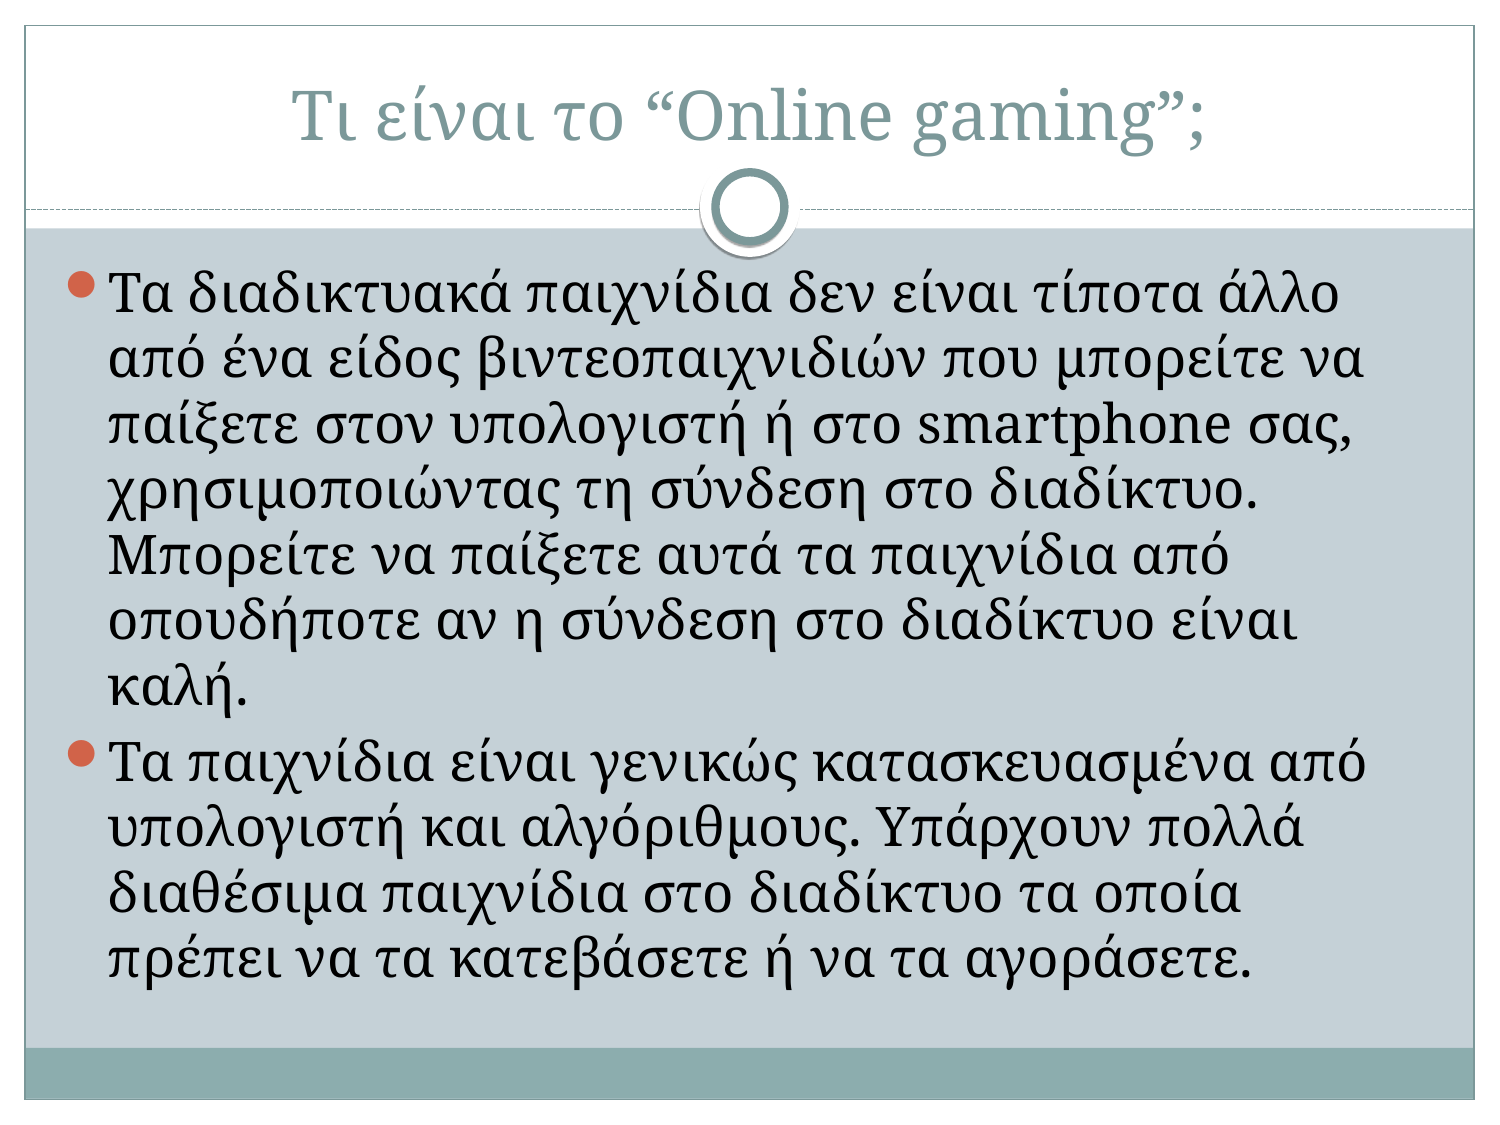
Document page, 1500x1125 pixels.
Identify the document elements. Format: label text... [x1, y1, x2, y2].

title Τι είναι το “Online gaming”; [49, 37, 1450, 162]
list Τα διαδικτυακά παιχνίδια δεν είναι τίποτα άλλο από ένα είδος βιντεοπαιχνιδιών που μπορείτε να παίξετε στον υπολογιστή ή στο smartphone σας, χρησιμοποιώντας τη σύνδεση στο διαδίκτυο. Μπορείτε να παίξετε αυτά τα παιχνίδια από οπουδήποτε αν η σύνδεση στο διαδίκτυο είναι καλή. Τα παιχνίδια είναι γενικώς κατασκευασμένα από υπολογιστή και αλγόριθμους. Υπάρχουν πολλά διαθέσιμα παιχνίδια στο διαδίκτυο τα οποία πρέπει να τα κατεβάσετε ή να τα αγοράσετε. [49, 250, 1445, 1001]
